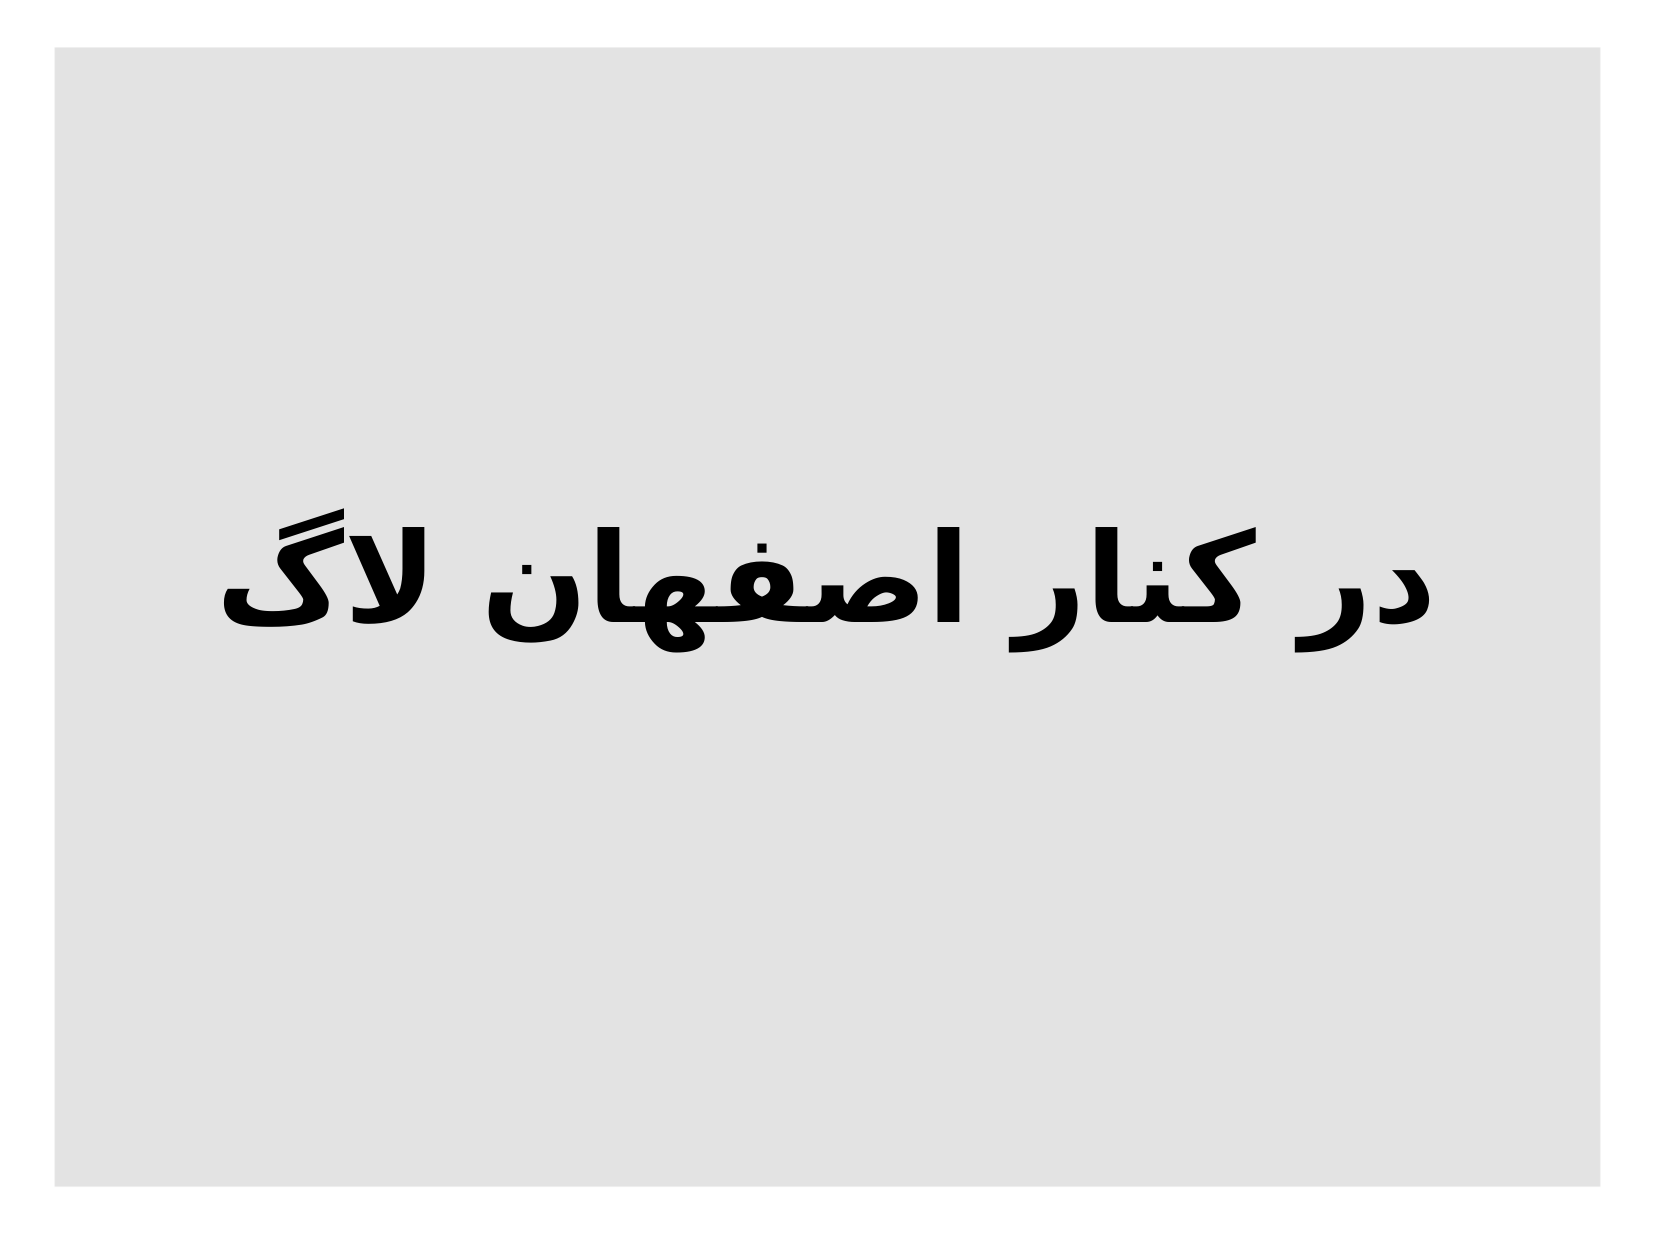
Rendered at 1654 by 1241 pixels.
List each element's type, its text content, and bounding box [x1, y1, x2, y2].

picture [0, 0, 1654, 1241]
subtitle در کنار اصفهان لاگ [82, 49, 1571, 1109]
